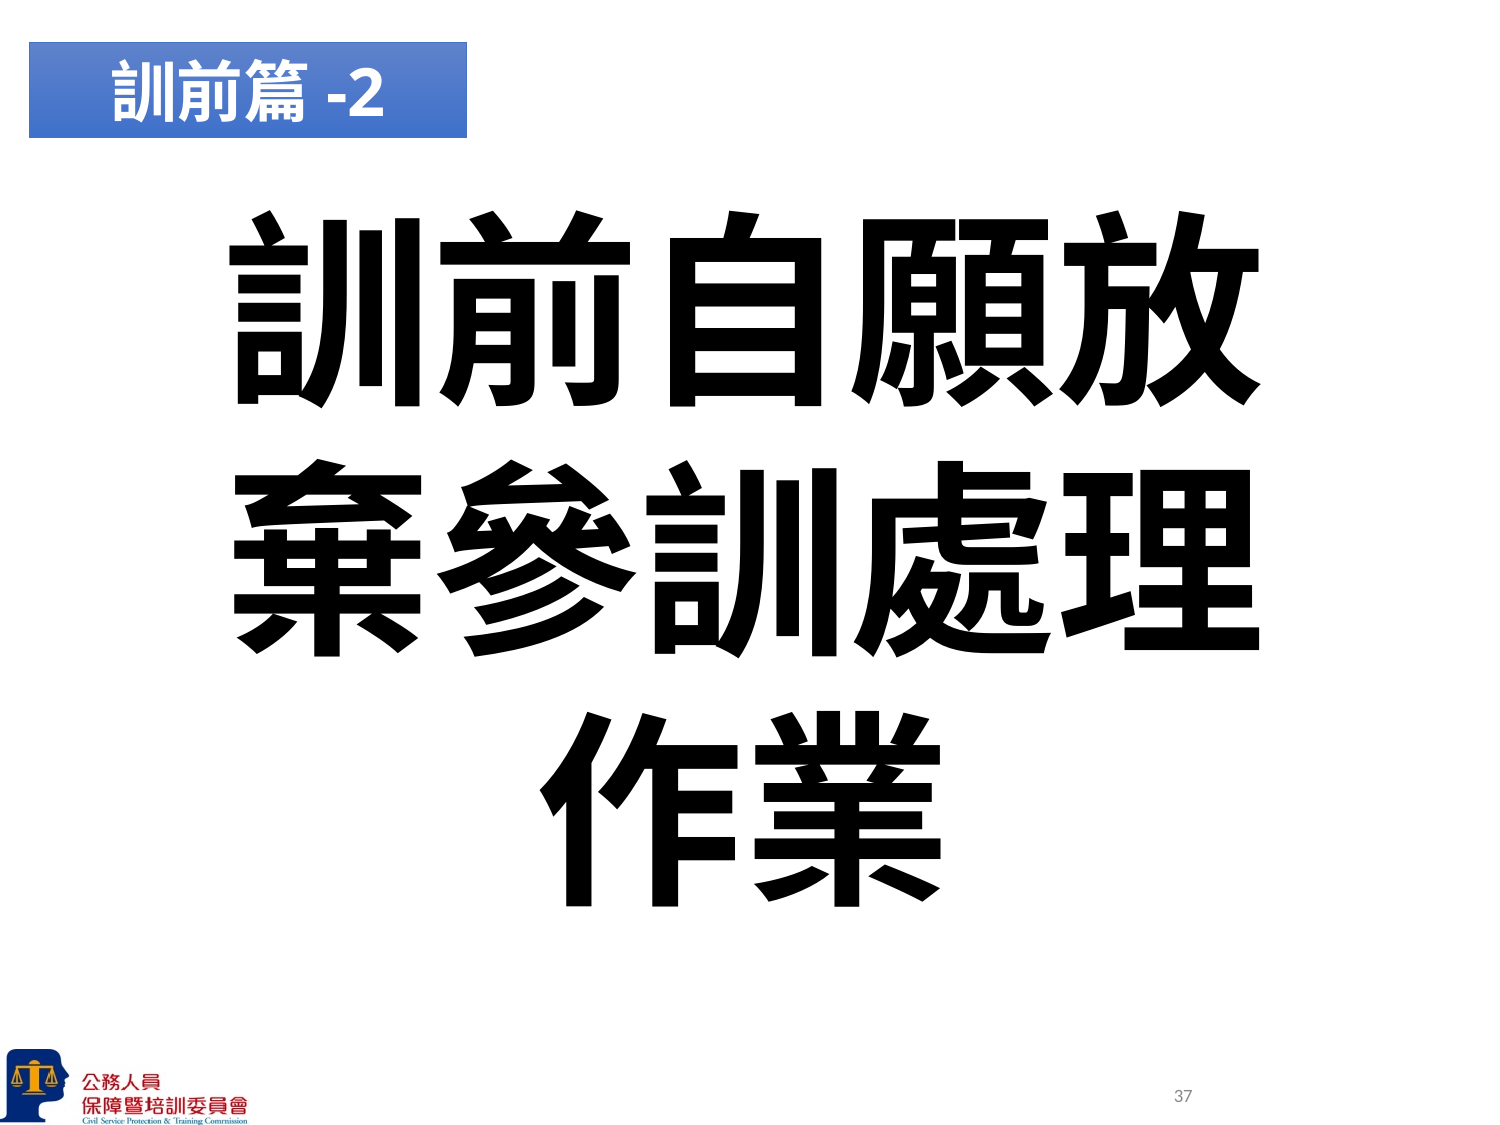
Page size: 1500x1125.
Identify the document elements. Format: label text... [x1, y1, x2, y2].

text_box 42 [1158, 1065, 1497, 1125]
text_box 訓前自願放棄參訓處理作業 [195, 173, 1293, 938]
text_box 訓前篇-2 [29, 43, 467, 138]
